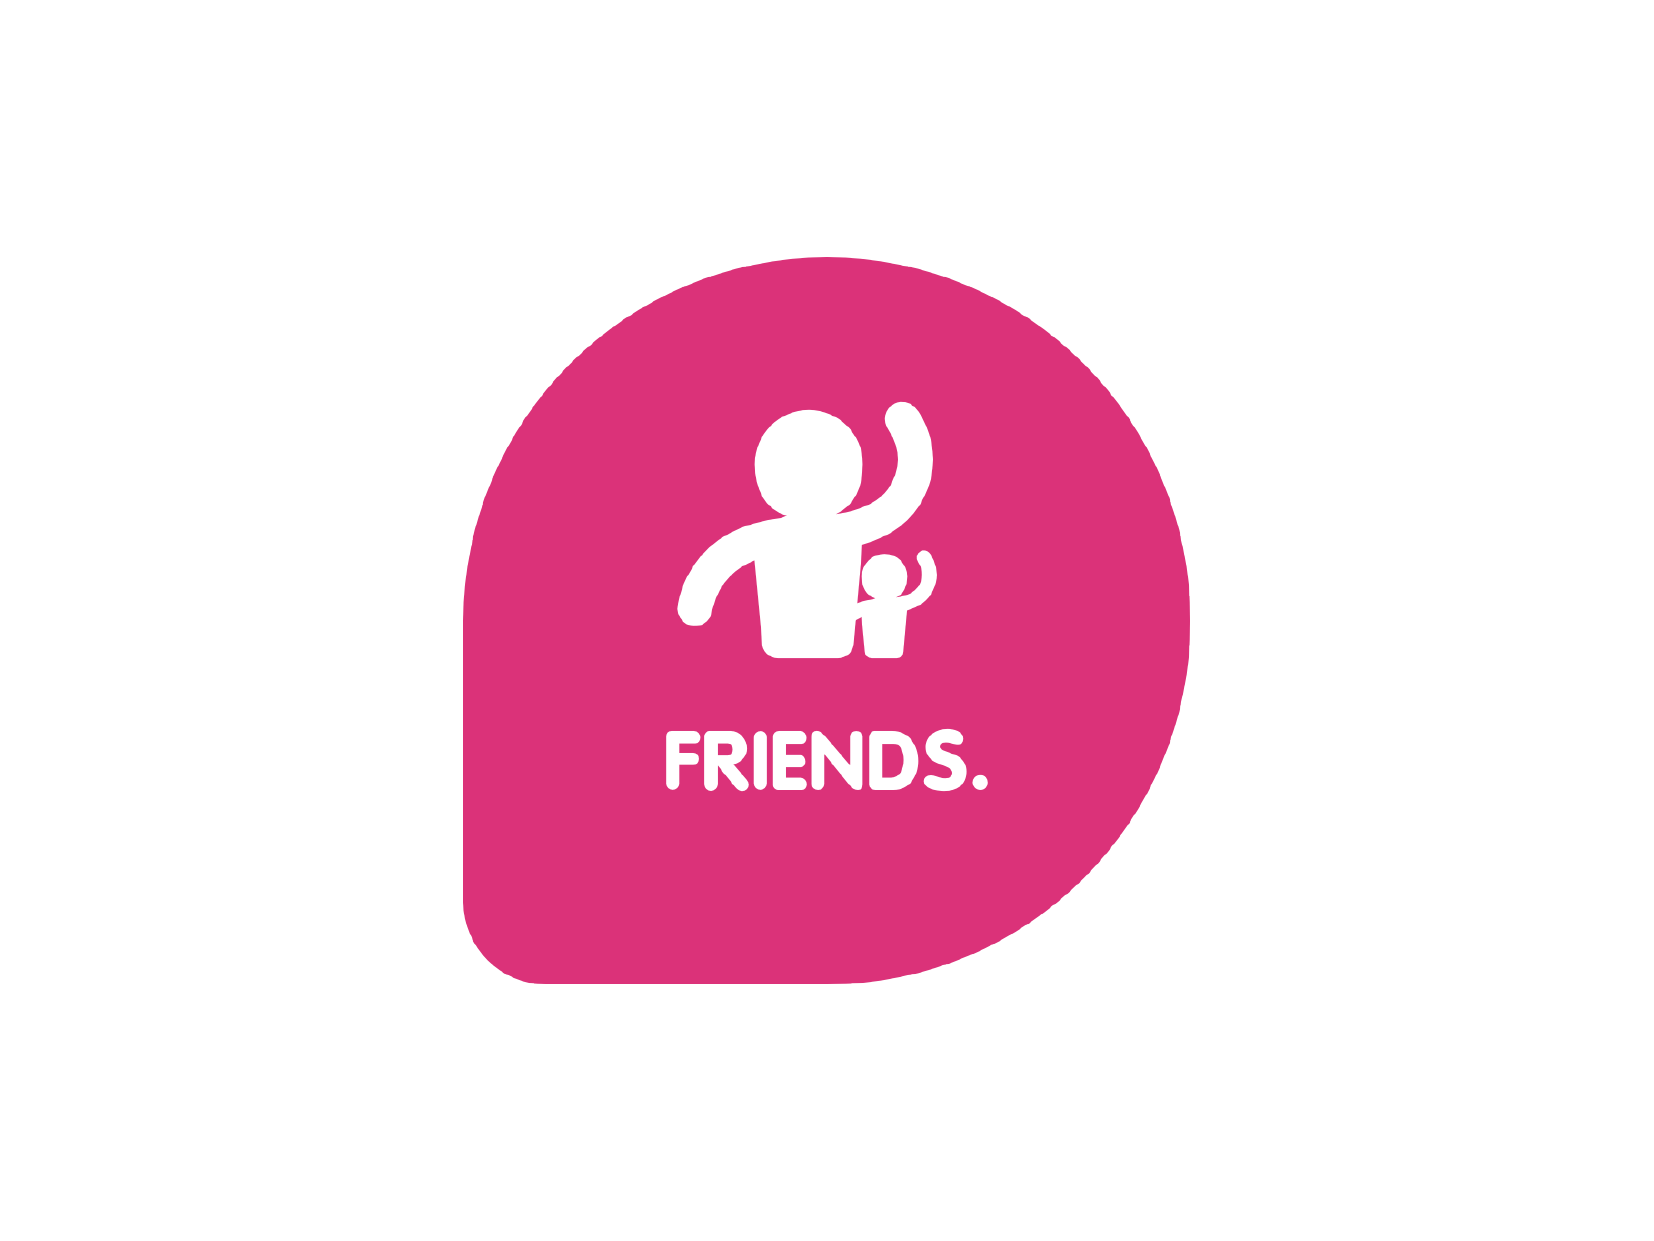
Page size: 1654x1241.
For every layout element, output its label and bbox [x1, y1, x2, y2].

picture [463, 257, 1190, 984]
